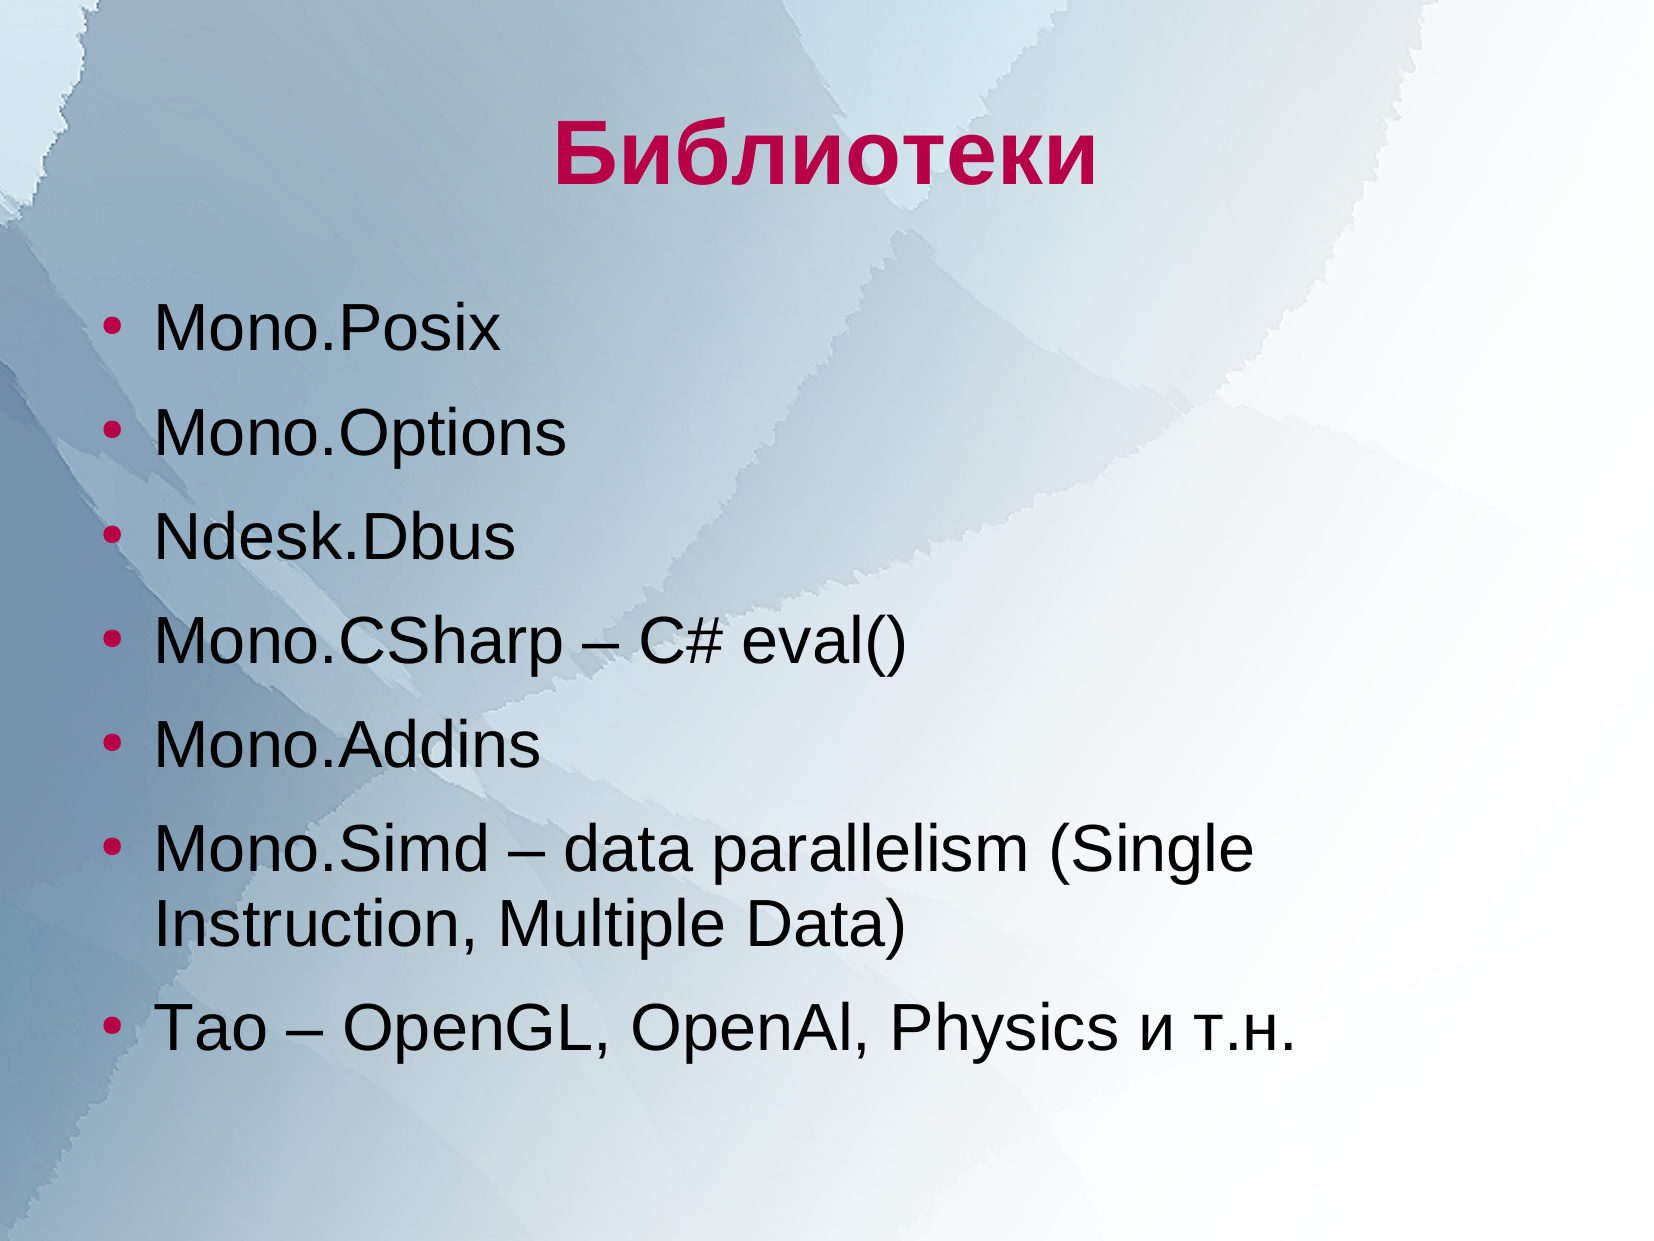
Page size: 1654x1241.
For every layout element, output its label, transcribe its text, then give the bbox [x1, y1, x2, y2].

picture [0, 0, 1654, 1241]
title Библиотеки [82, 49, 1571, 257]
list Mono.Posix Mono.Options Ndesk.Dbus Mono.CSharp – C# eval() Mono.Addins Mono.Simd – data parallelism (Single Instruction, Multiple Data) Tao – OpenGL, OpenAl, Physics и т.н. [82, 290, 1571, 1094]
